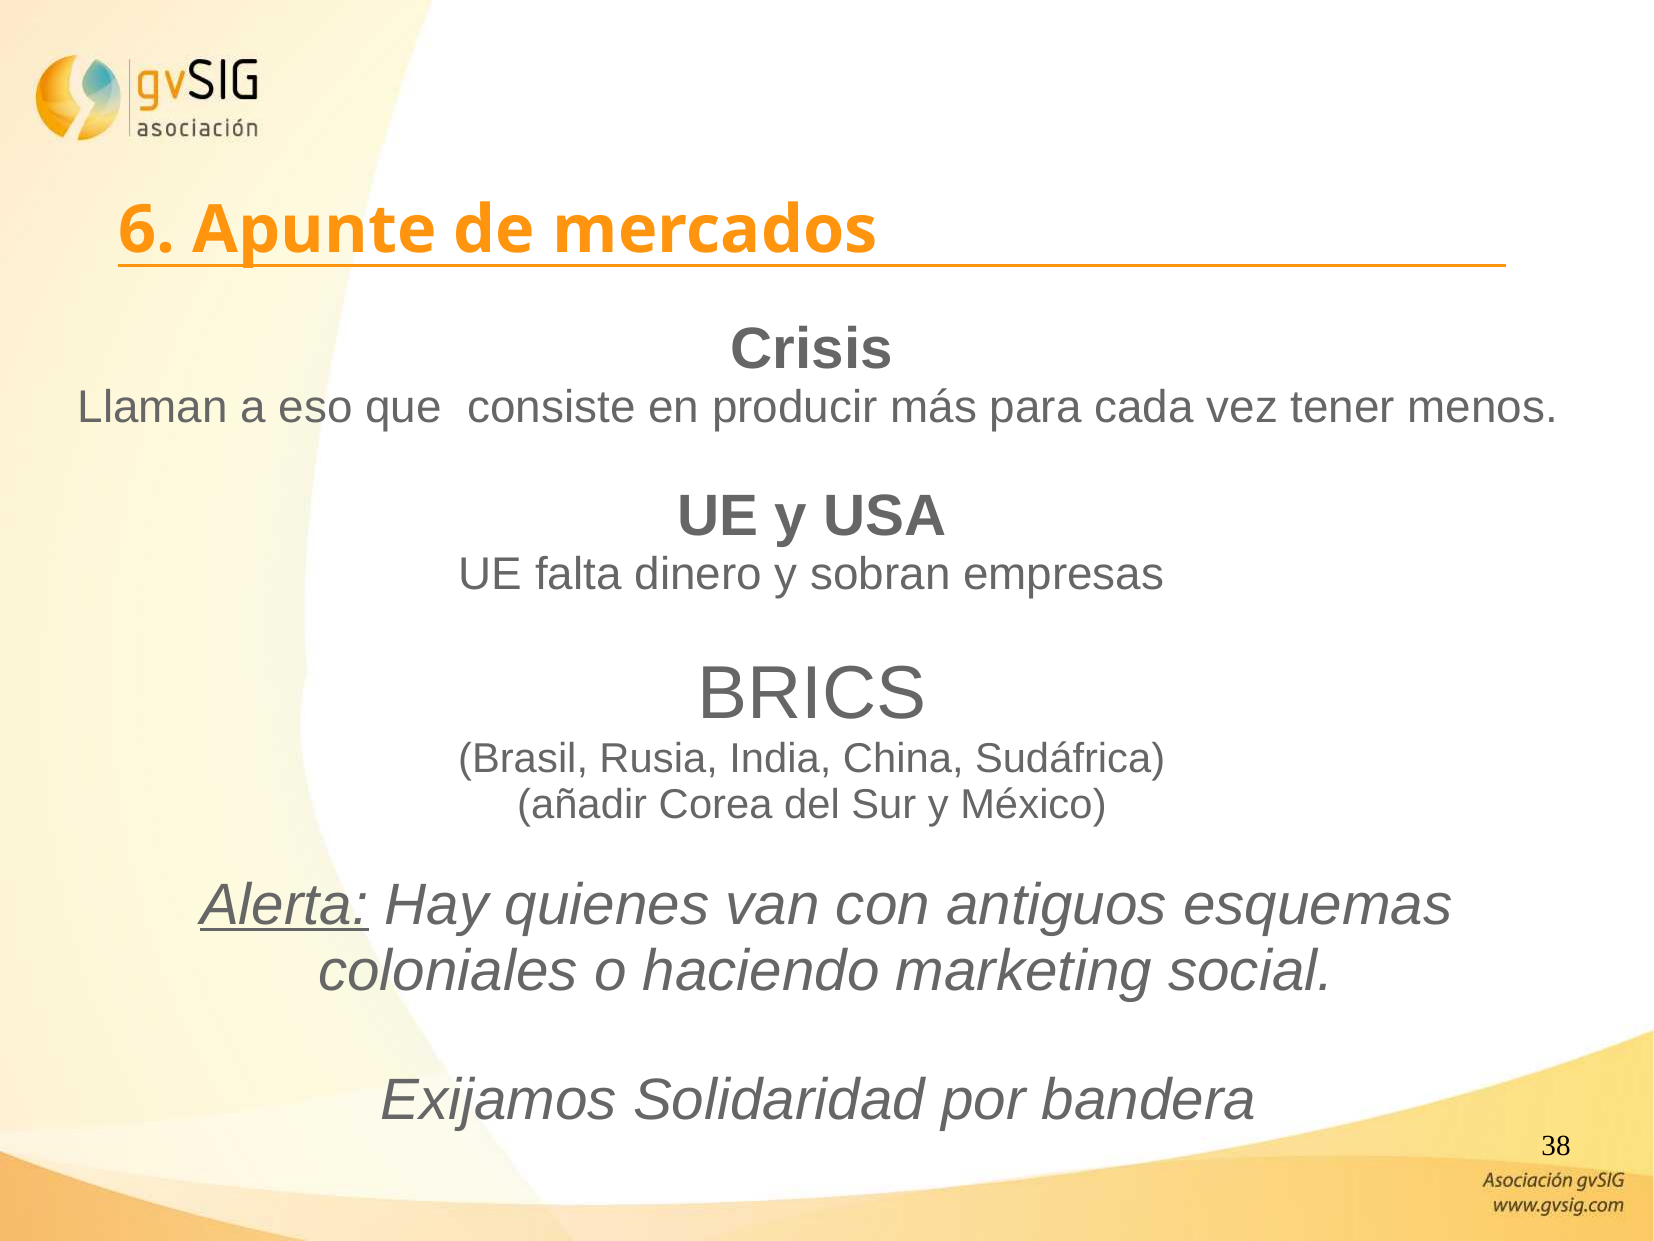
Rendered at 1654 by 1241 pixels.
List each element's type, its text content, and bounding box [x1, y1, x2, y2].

title 6. Apunte de mercados [118, 177, 1607, 276]
picture [0, 0, 1654, 1241]
text_box Crisis Llaman a eso que consiste en producir más para cada vez tener menos. UE y USA UE falta dinero y sobran empresas BRICS (Brasil, Rusia, India, China, Sudáfrica) (añadir Corea del Sur y México) [29, 308, 1595, 835]
text_box Alerta: Hay quienes van con antiguos esquemas coloniales o haciendo marketing social. Exijamos Solidaridad por bandera [59, 864, 1595, 1140]
